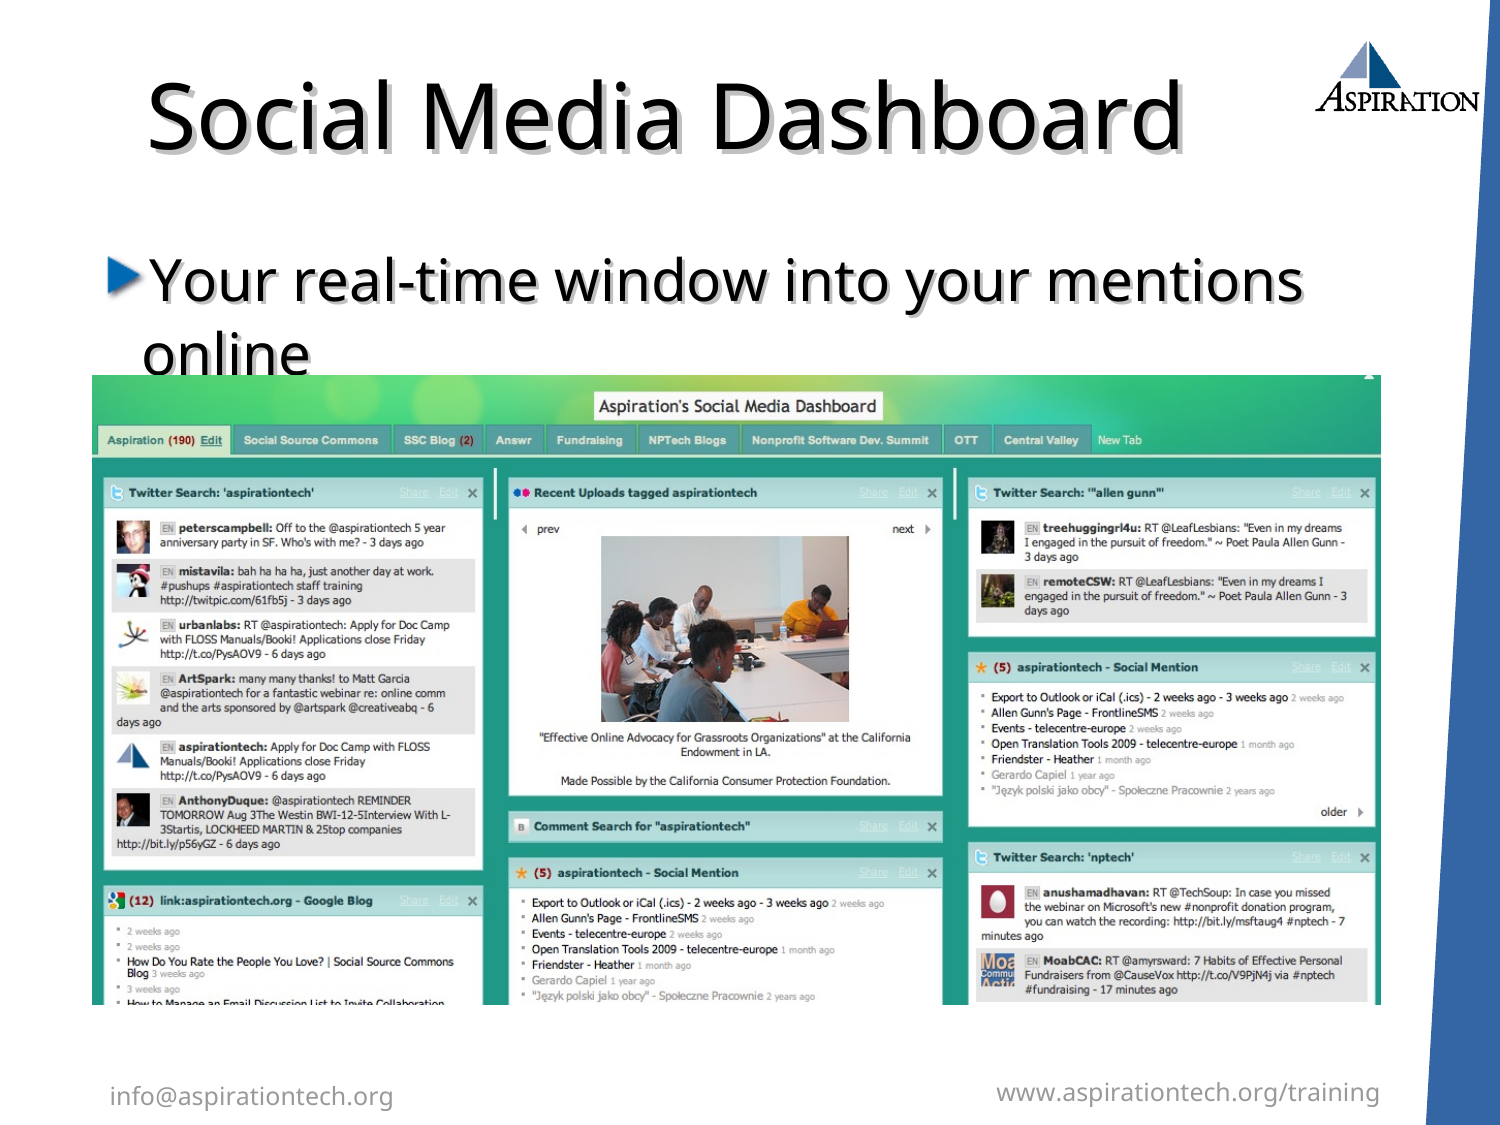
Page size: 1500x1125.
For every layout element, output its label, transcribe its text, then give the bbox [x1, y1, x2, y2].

picture [92, 375, 1381, 1006]
list Your real-time window into your mentions online [49, 238, 1447, 892]
picture [1315, 41, 1480, 120]
title Social Media Dashboard [49, 19, 1284, 206]
